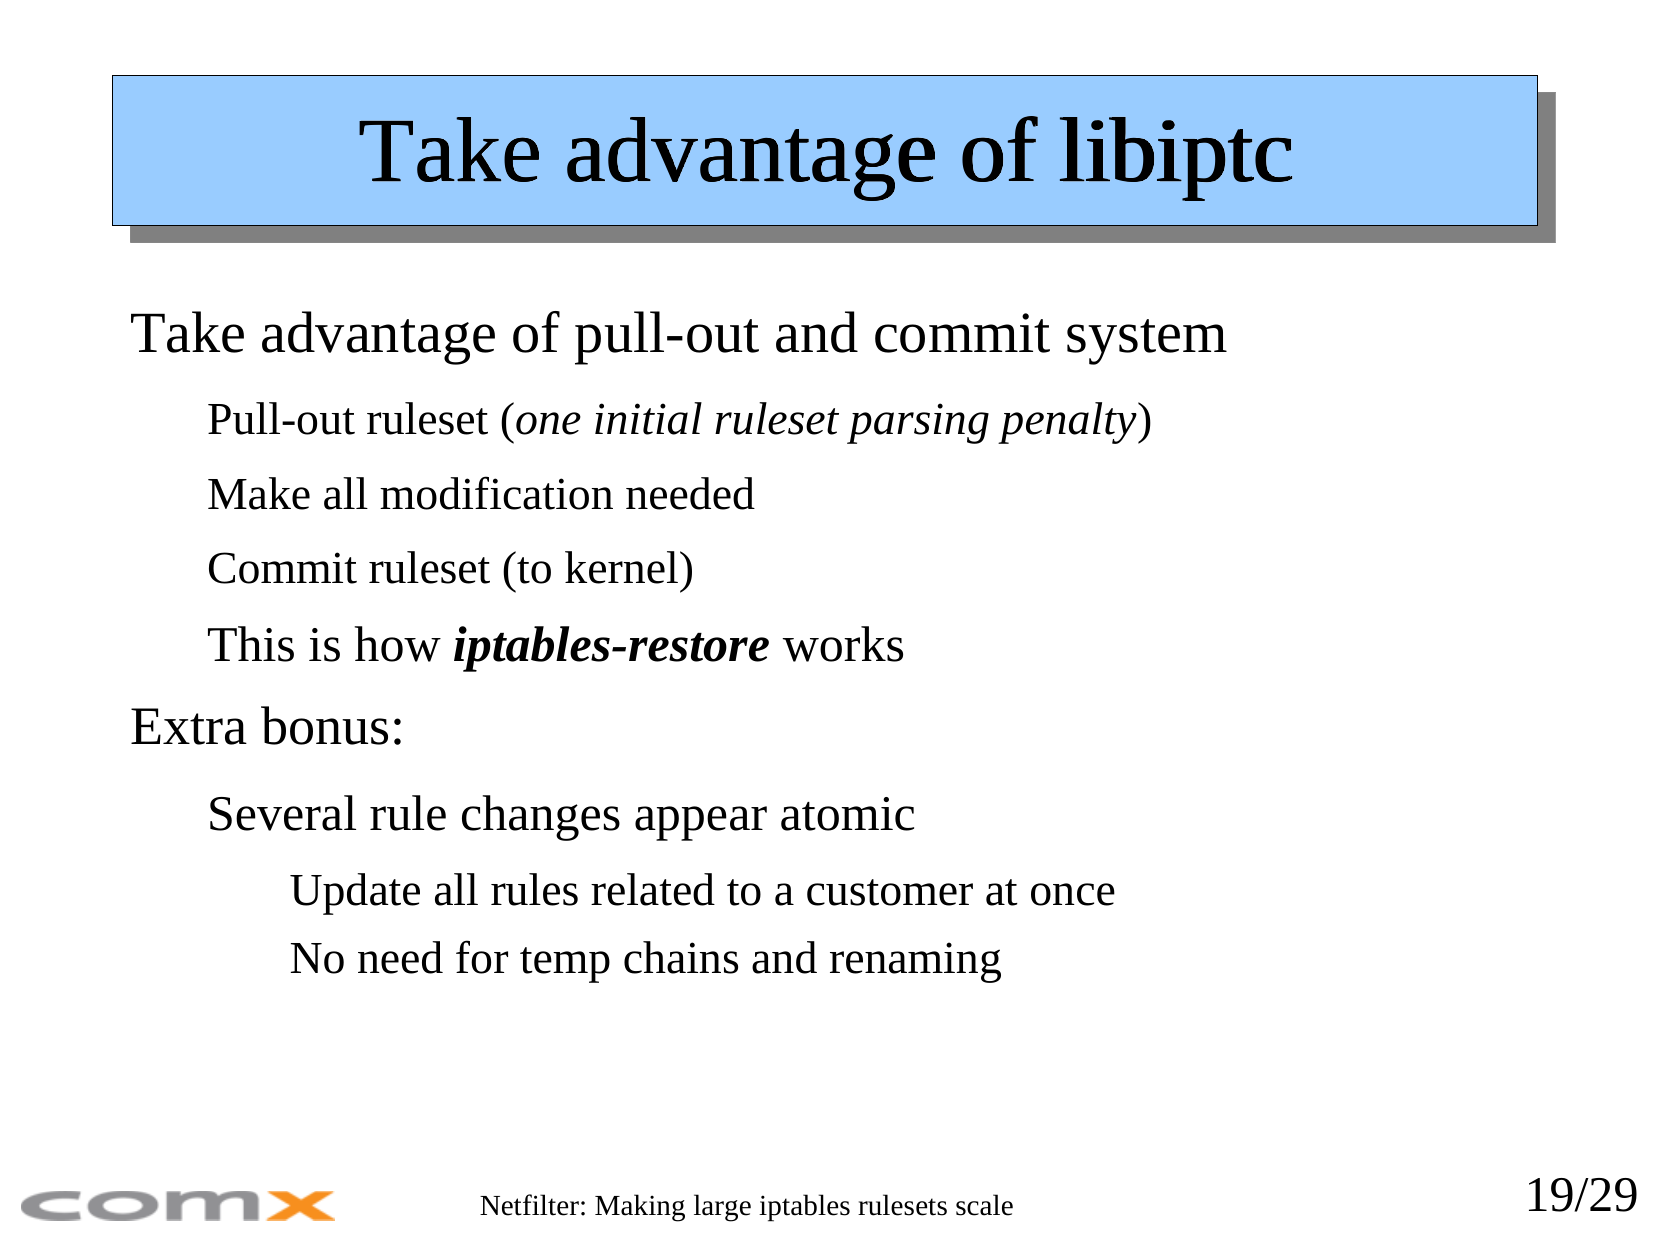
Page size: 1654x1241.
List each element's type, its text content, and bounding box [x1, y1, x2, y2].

picture [21, 1191, 335, 1221]
list Take advantage of pull-out and commit system Pull-out ruleset (one initial ruleset parsing penalty) Make all modification needed Commit ruleset (to kernel) This is how iptables-restore works Extra bonus: Several rule changes appear atomic Update all rules related to a customer at once No need for temp chains and renaming [112, 300, 1538, 1058]
title Take advantage of libiptc [116, 90, 1538, 211]
